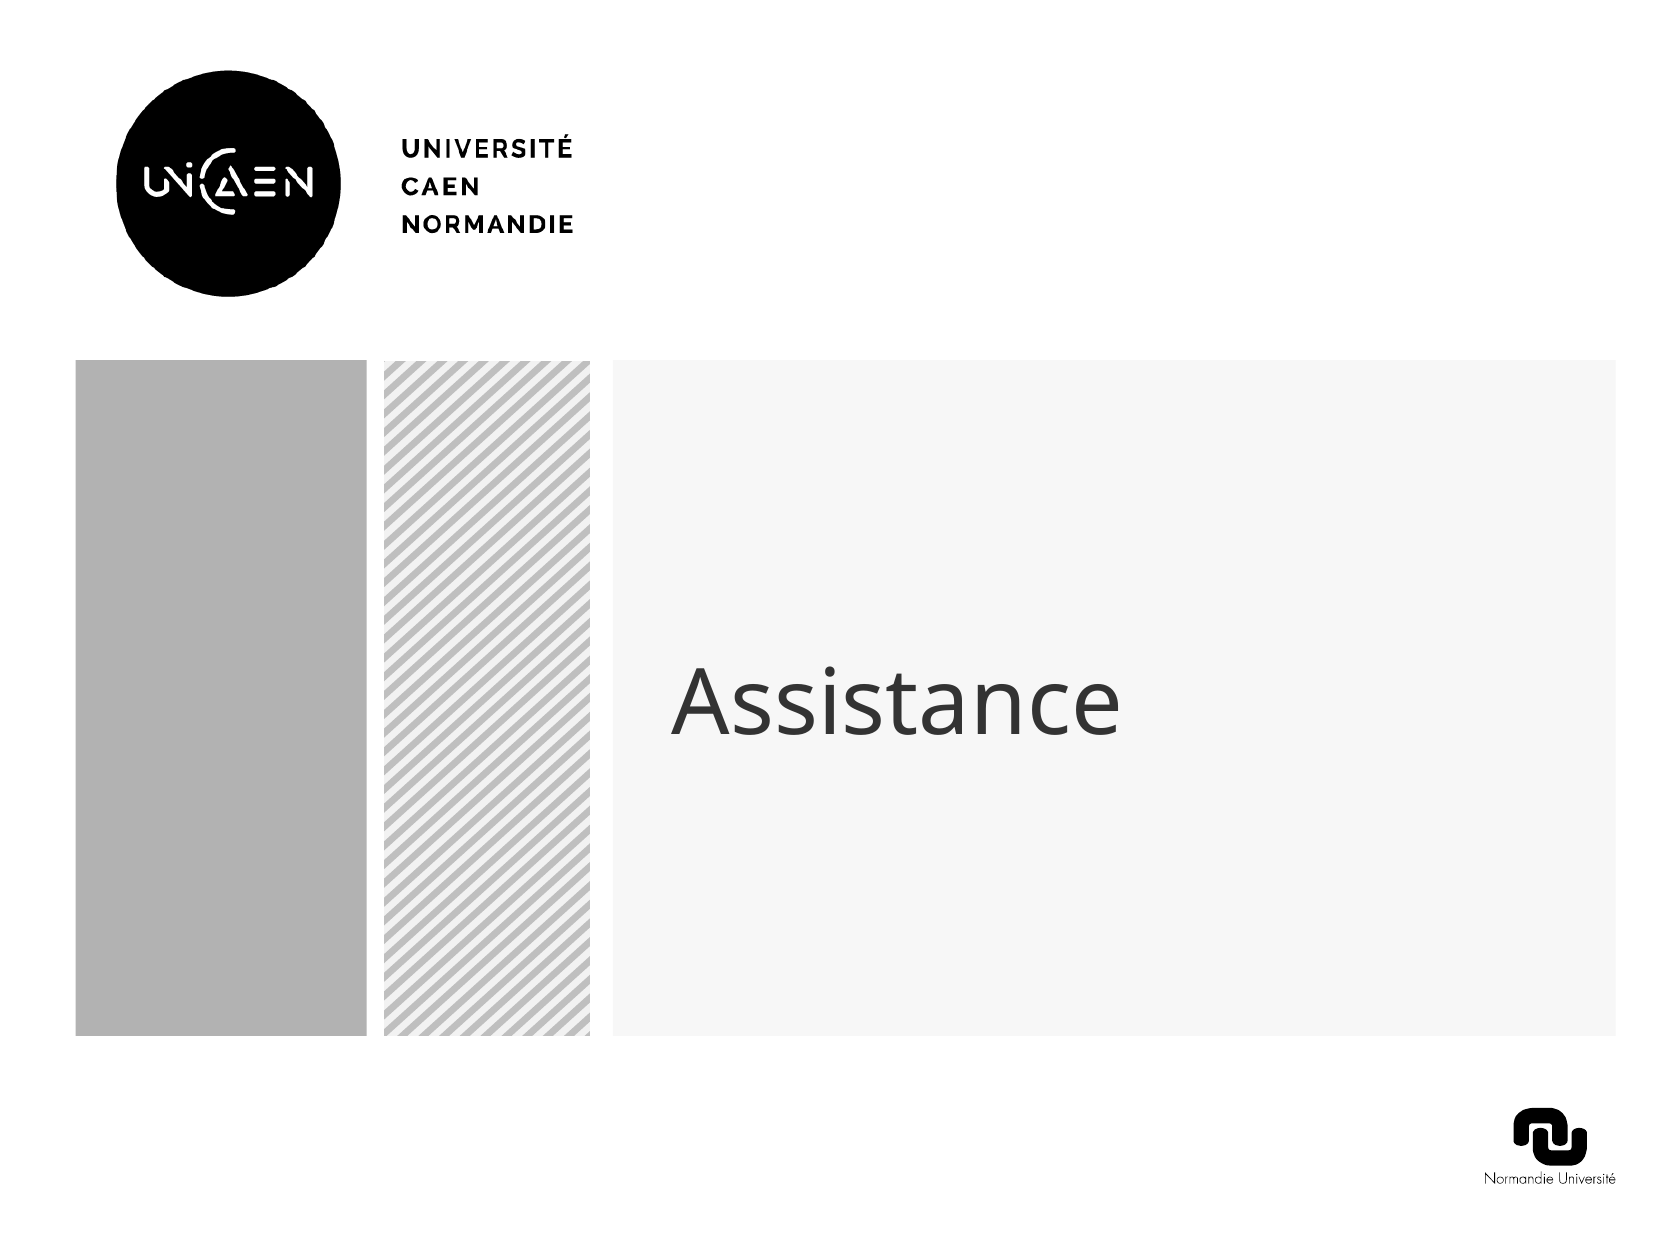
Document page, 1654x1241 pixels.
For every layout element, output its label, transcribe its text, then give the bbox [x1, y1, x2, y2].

picture [383, 20, 592, 347]
picture [69, 20, 351, 347]
title Assistance [612, 360, 1619, 1038]
